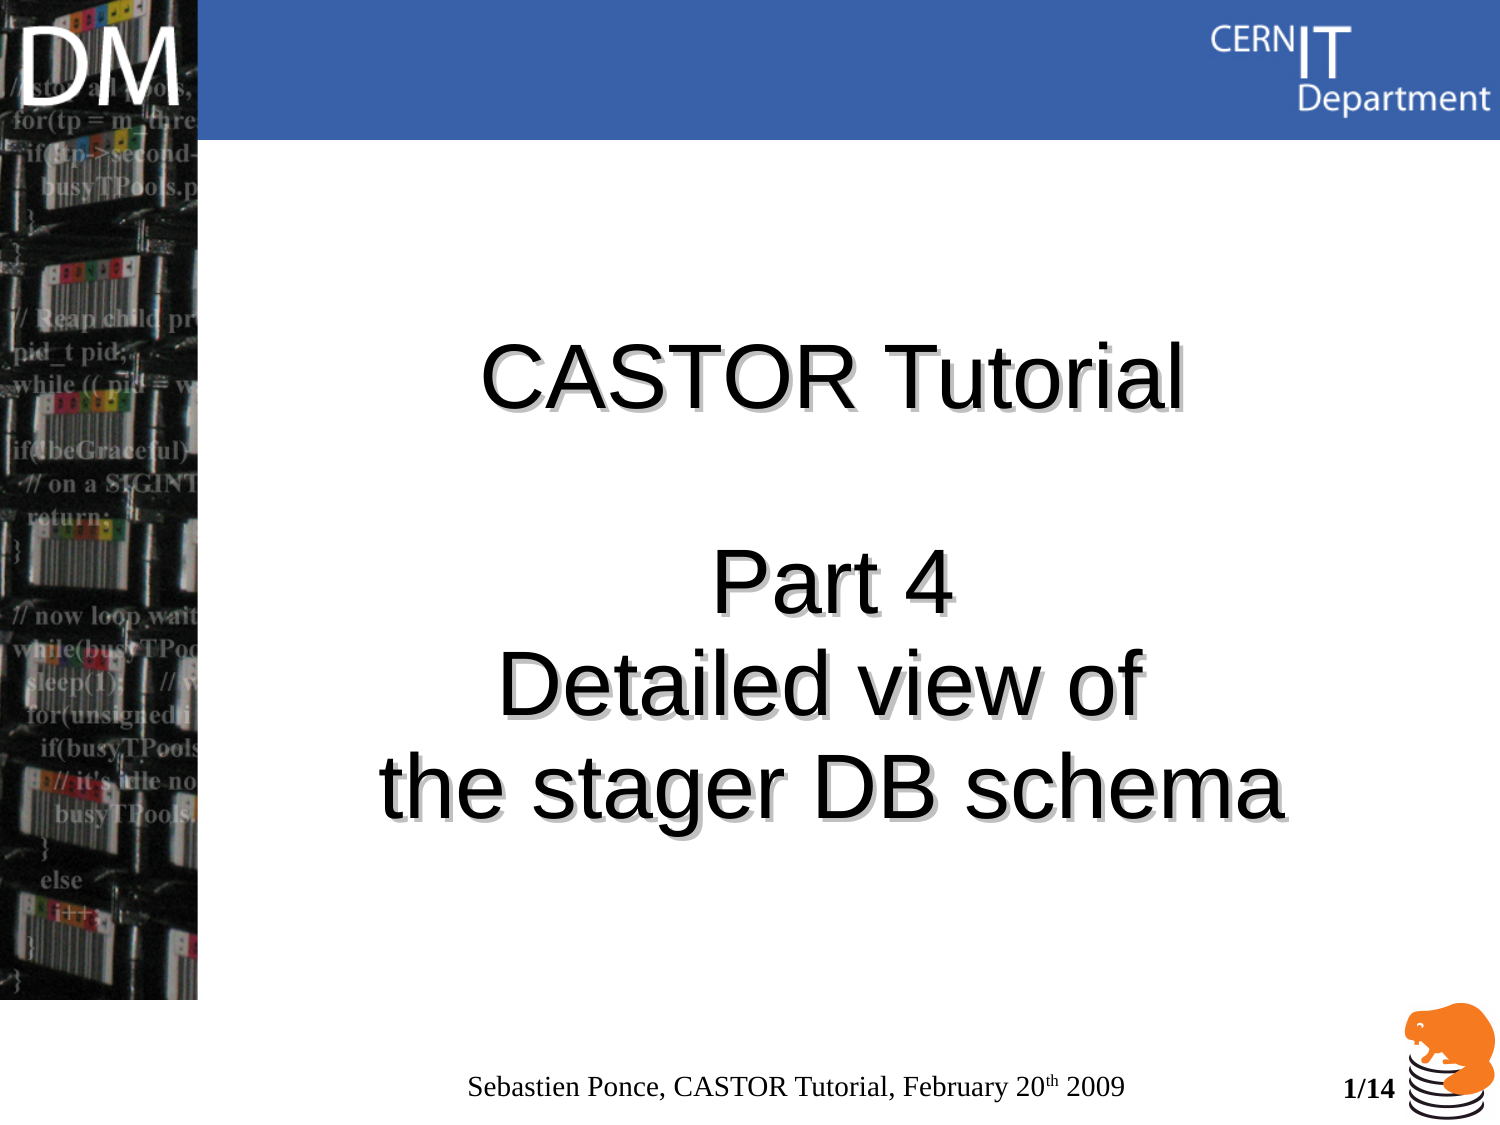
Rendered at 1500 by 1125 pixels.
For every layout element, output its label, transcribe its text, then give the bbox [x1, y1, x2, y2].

picture [1404, 1003, 1495, 1120]
picture [198, 0, 1500, 140]
text_box CASTOR Tutorial Part 4 Detailed view of the stager DB schema [364, 318, 1302, 902]
